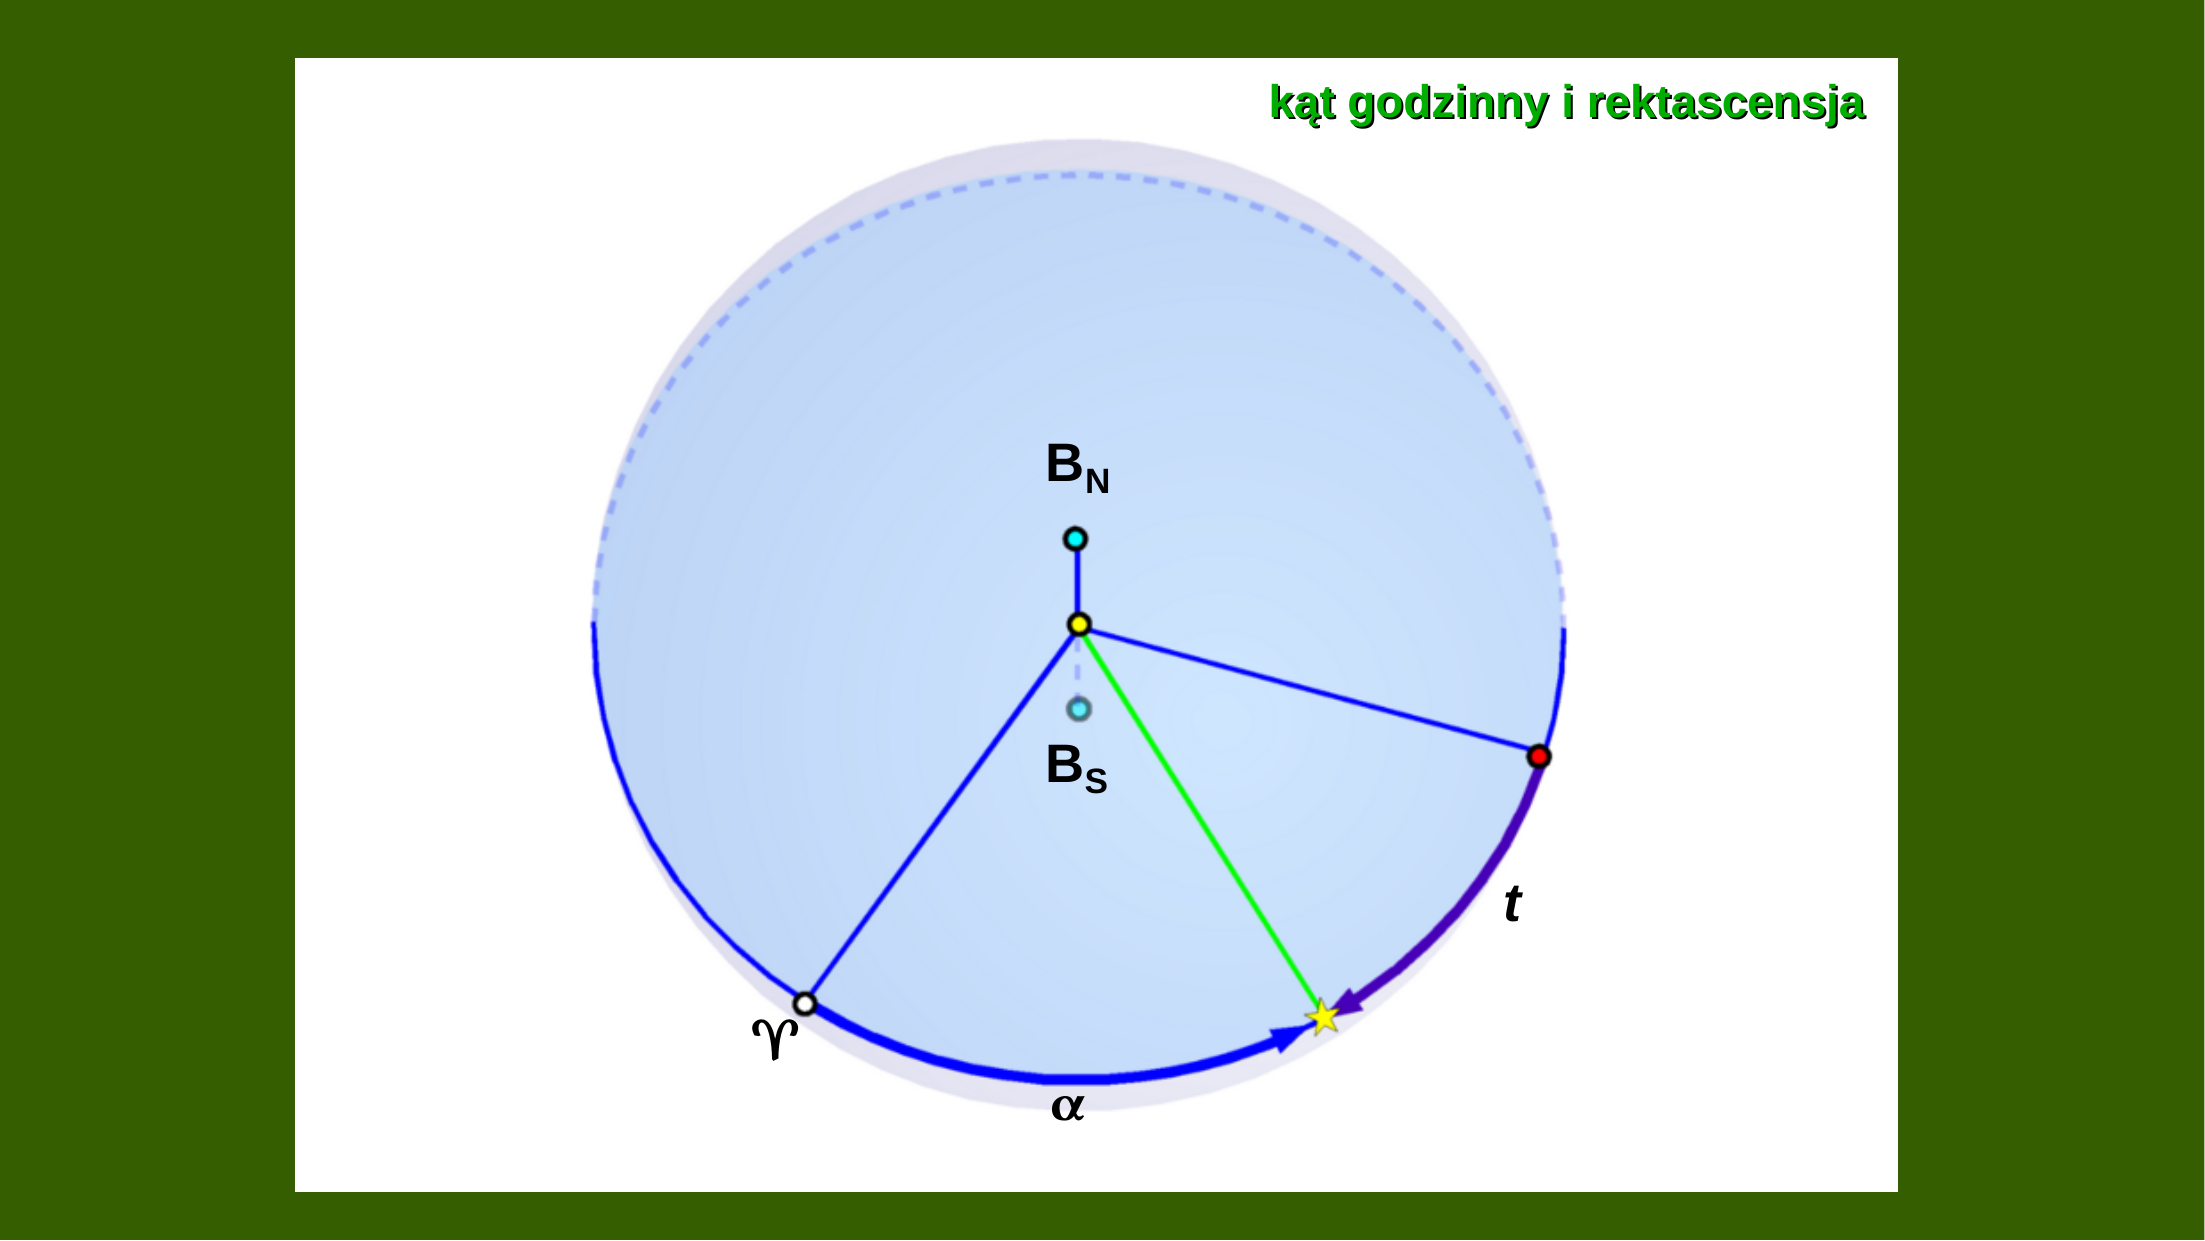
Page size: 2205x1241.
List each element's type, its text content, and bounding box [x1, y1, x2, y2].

text_box α [1035, 1064, 1101, 1142]
text_box ♈ [736, 997, 816, 1075]
picture [295, 58, 1898, 1192]
text_box kąt godzinny i rektascensja [1253, 68, 1880, 135]
text_box BN [1031, 425, 1126, 508]
text_box BS [1030, 726, 1123, 809]
text_box t [1489, 865, 1537, 941]
